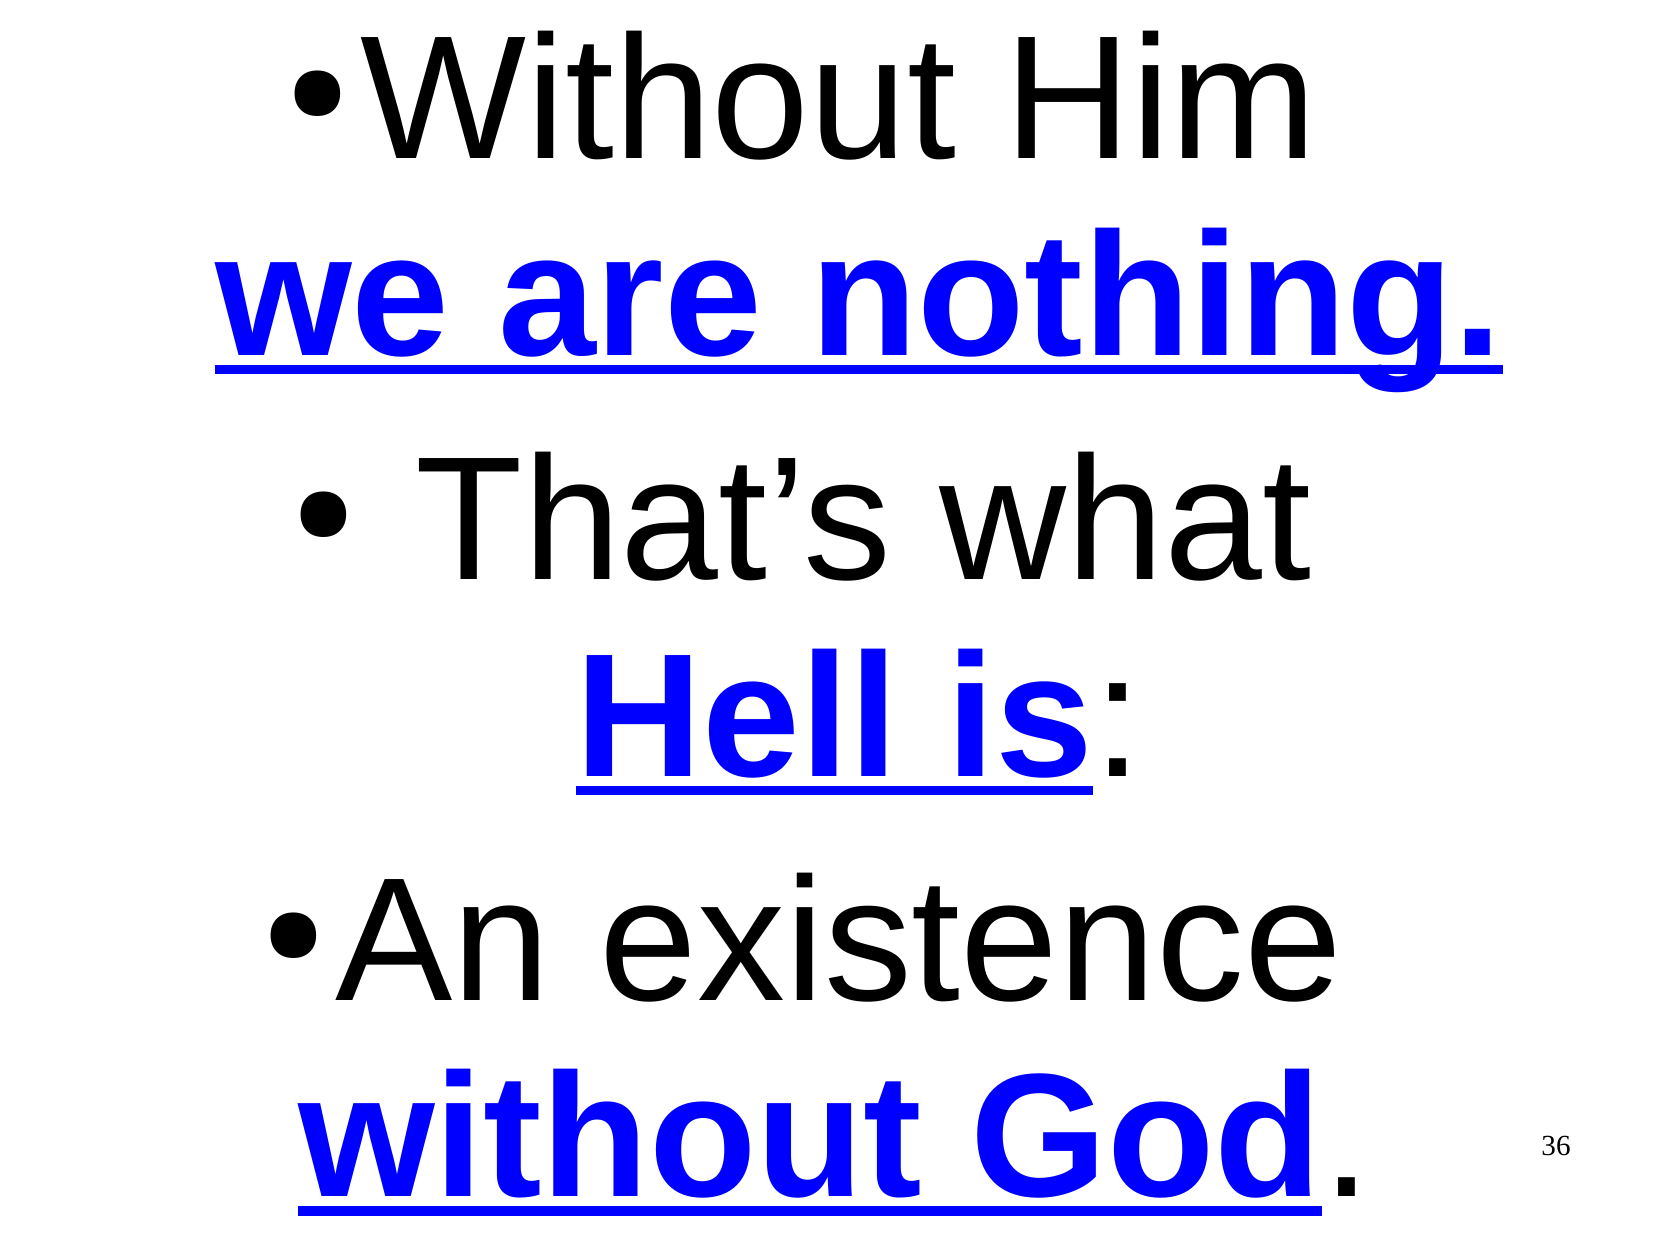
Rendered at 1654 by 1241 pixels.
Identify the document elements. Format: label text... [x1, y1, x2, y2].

list Without Him we are nothing. That’s what Hell is: An existence without God. [0, 0, 1651, 1238]
